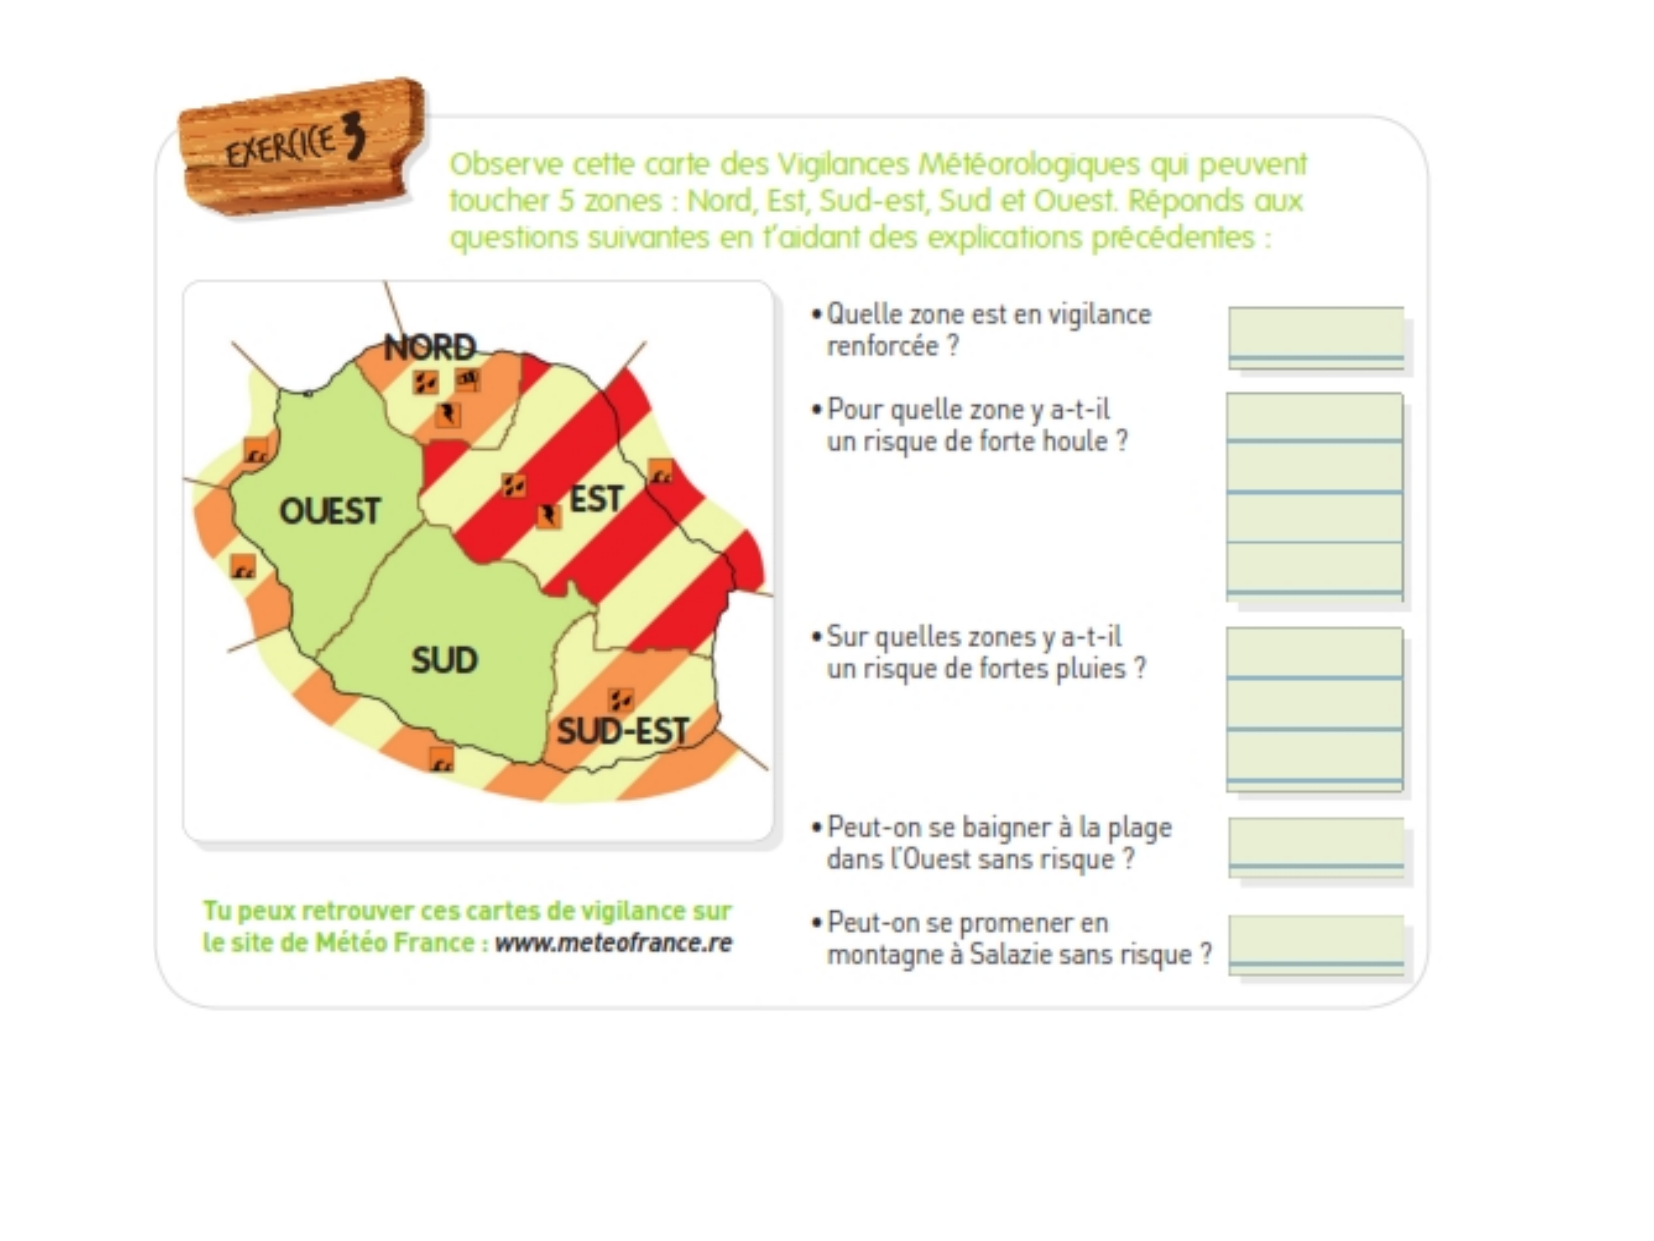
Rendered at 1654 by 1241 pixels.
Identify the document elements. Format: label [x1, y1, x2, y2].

picture [153, 58, 1489, 1016]
